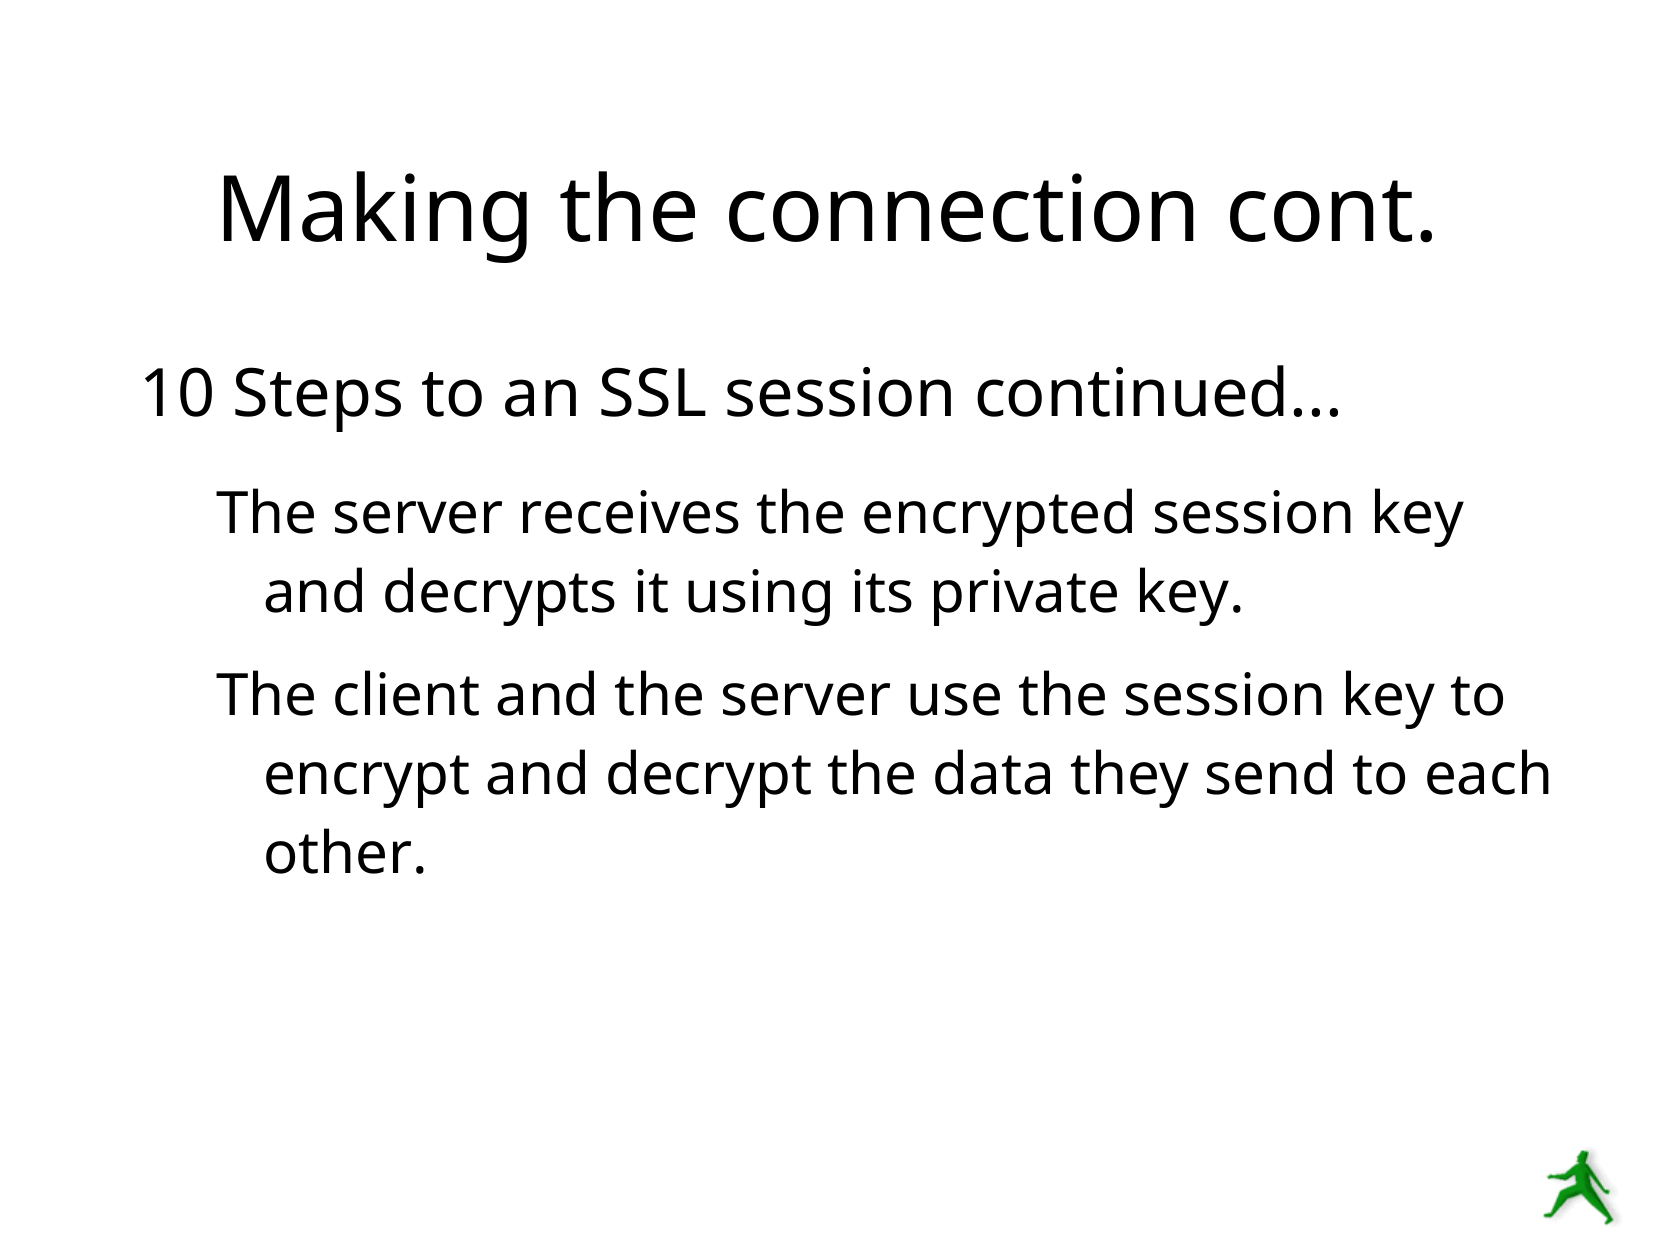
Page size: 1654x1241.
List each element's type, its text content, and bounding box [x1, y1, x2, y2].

picture [1541, 1135, 1634, 1227]
list 10 Steps to an SSL session continued... The server receives the encrypted session key and decrypts it using its private key. The client and the server use the session key to encrypt and decrypt the data they send to each other. [121, 344, 1574, 1136]
title Making the connection cont. [121, 102, 1534, 311]
